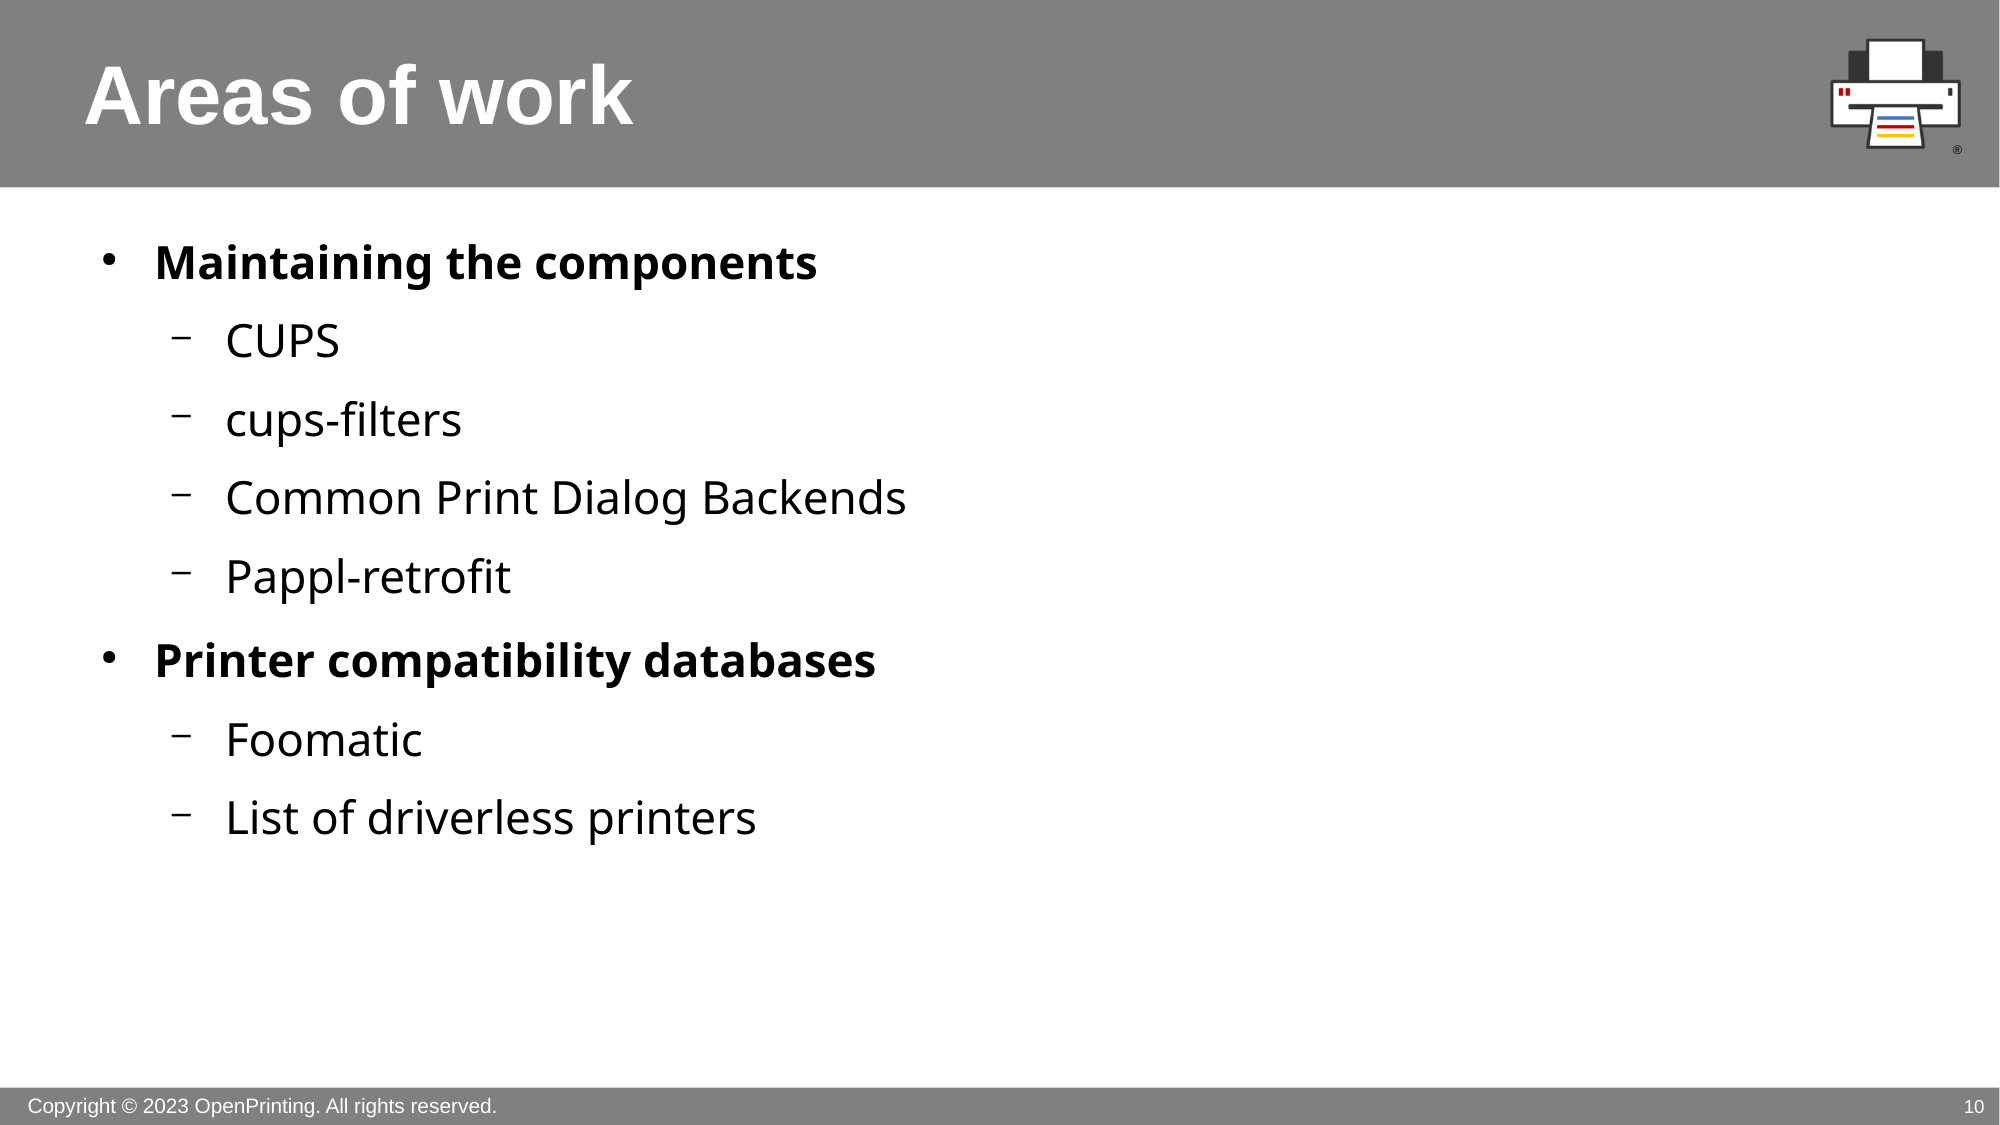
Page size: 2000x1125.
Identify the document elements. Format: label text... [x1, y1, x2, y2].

picture [1825, 33, 1966, 154]
list Maintaining the components CUPS cups-filters Common Print Dialog Backends Pappl-retrofit Printer compatibility databases Foomatic List of driverless printers [75, 224, 1936, 1067]
title Areas of work [75, 7, 1786, 175]
